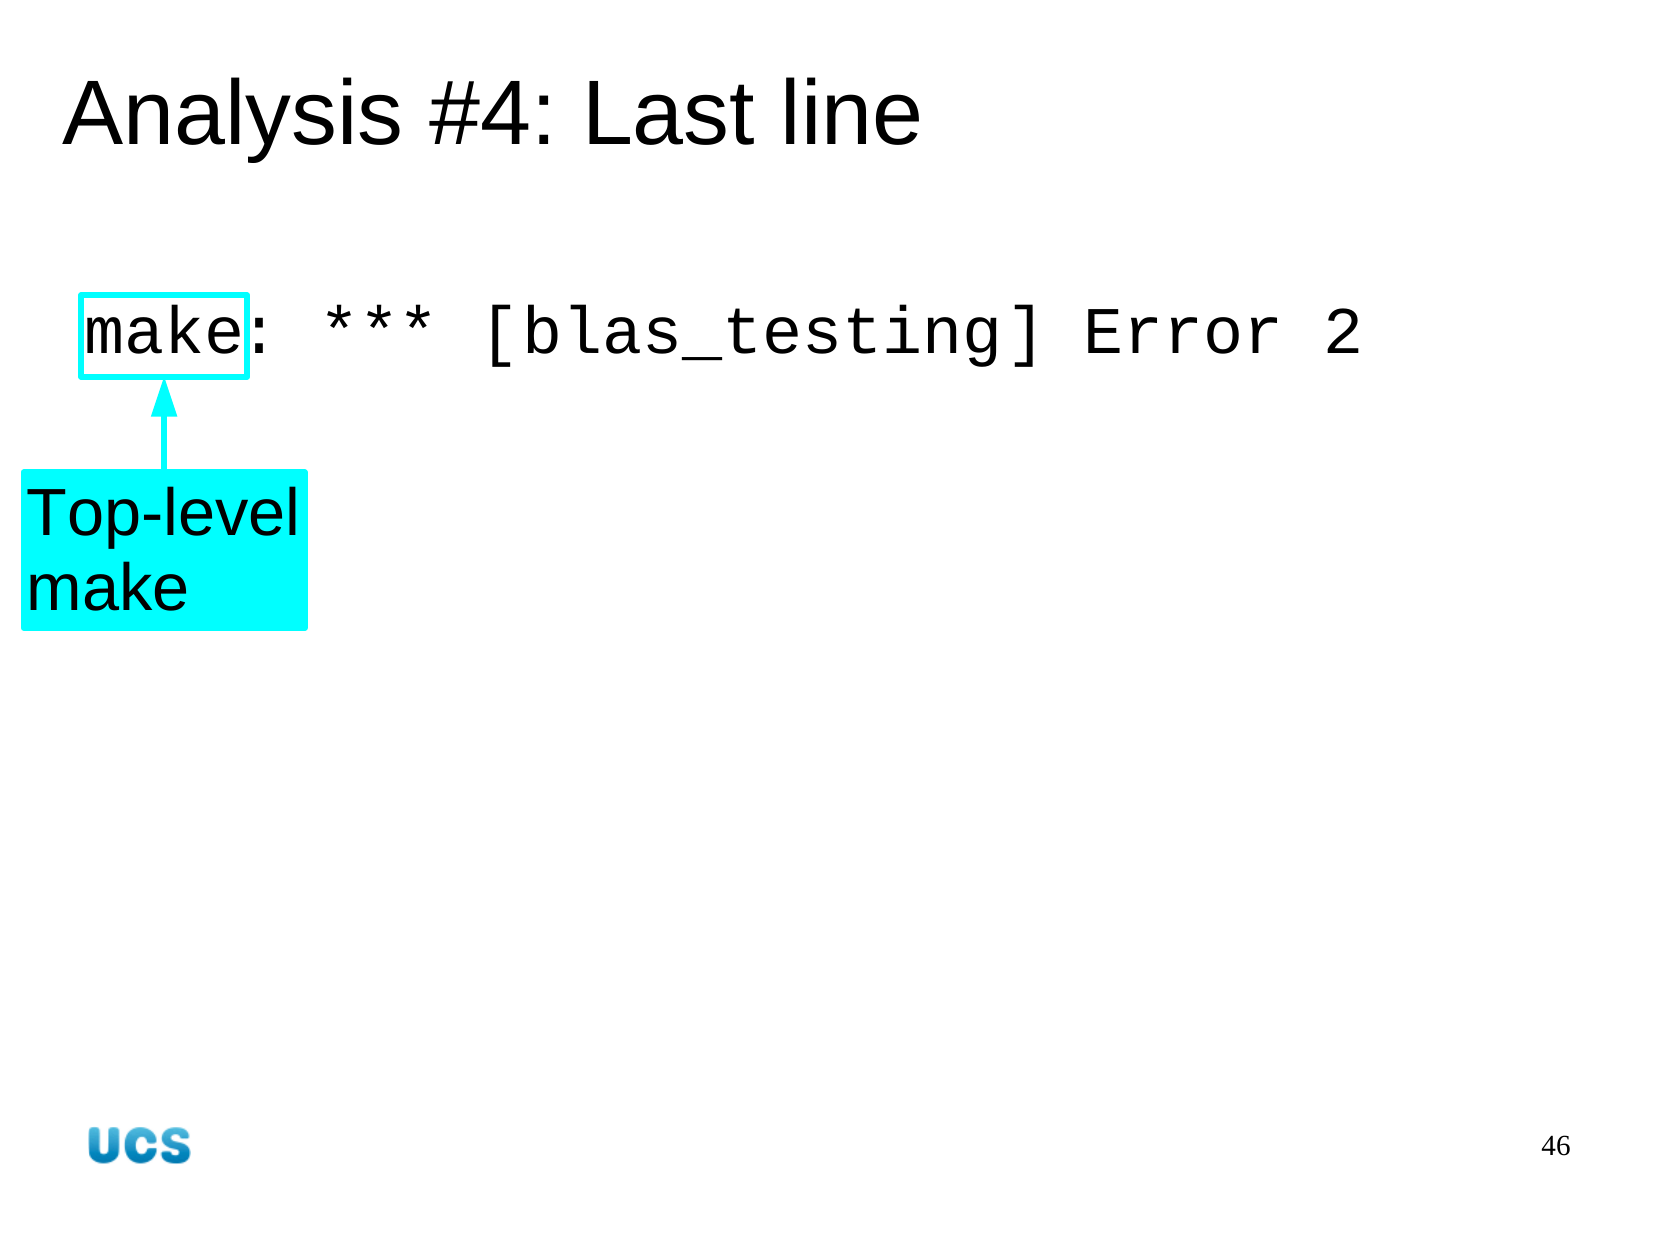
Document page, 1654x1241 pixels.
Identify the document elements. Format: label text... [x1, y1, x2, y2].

text_box blas_testing [523, 295, 1006, 377]
picture [88, 1126, 191, 1165]
text_box Top-level make [23, 472, 305, 628]
text_box make [81, 295, 236, 377]
text_box ] [1006, 295, 1051, 377]
text_box : *** [ [236, 295, 523, 377]
text_box Error 2 [1080, 295, 1367, 377]
text_box Analysis #4: Last line [59, 59, 928, 168]
